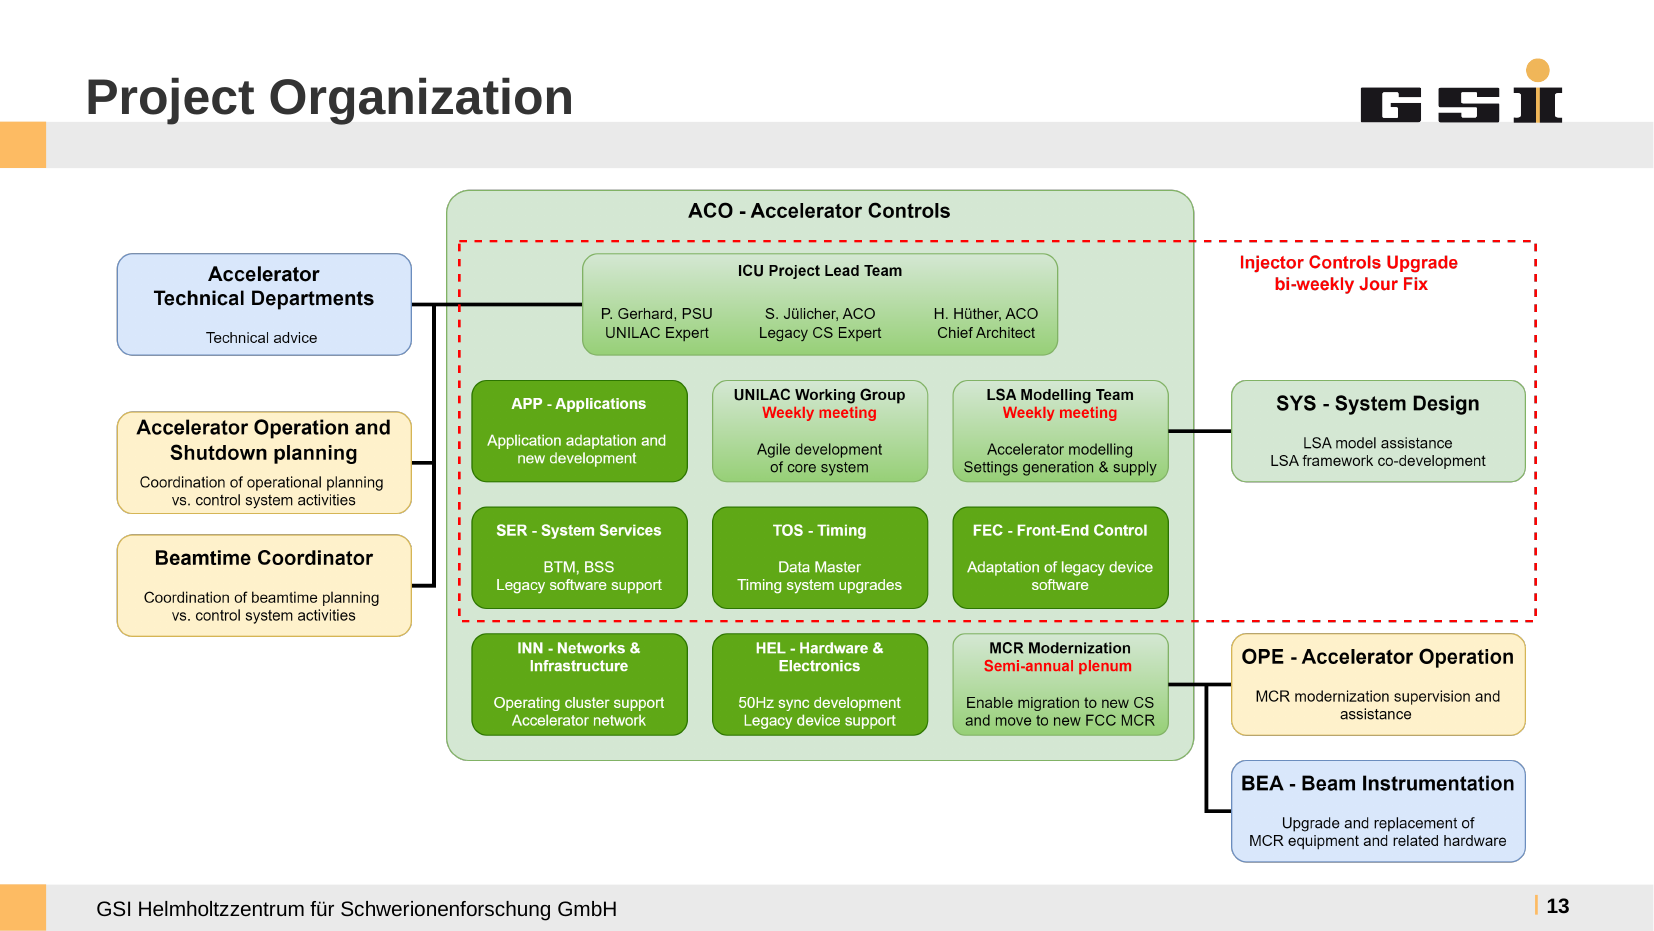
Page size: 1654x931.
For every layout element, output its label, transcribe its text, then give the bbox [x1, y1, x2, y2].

picture [1359, 56, 1564, 125]
picture [104, 177, 1550, 875]
title Project Organization [70, 55, 1081, 132]
